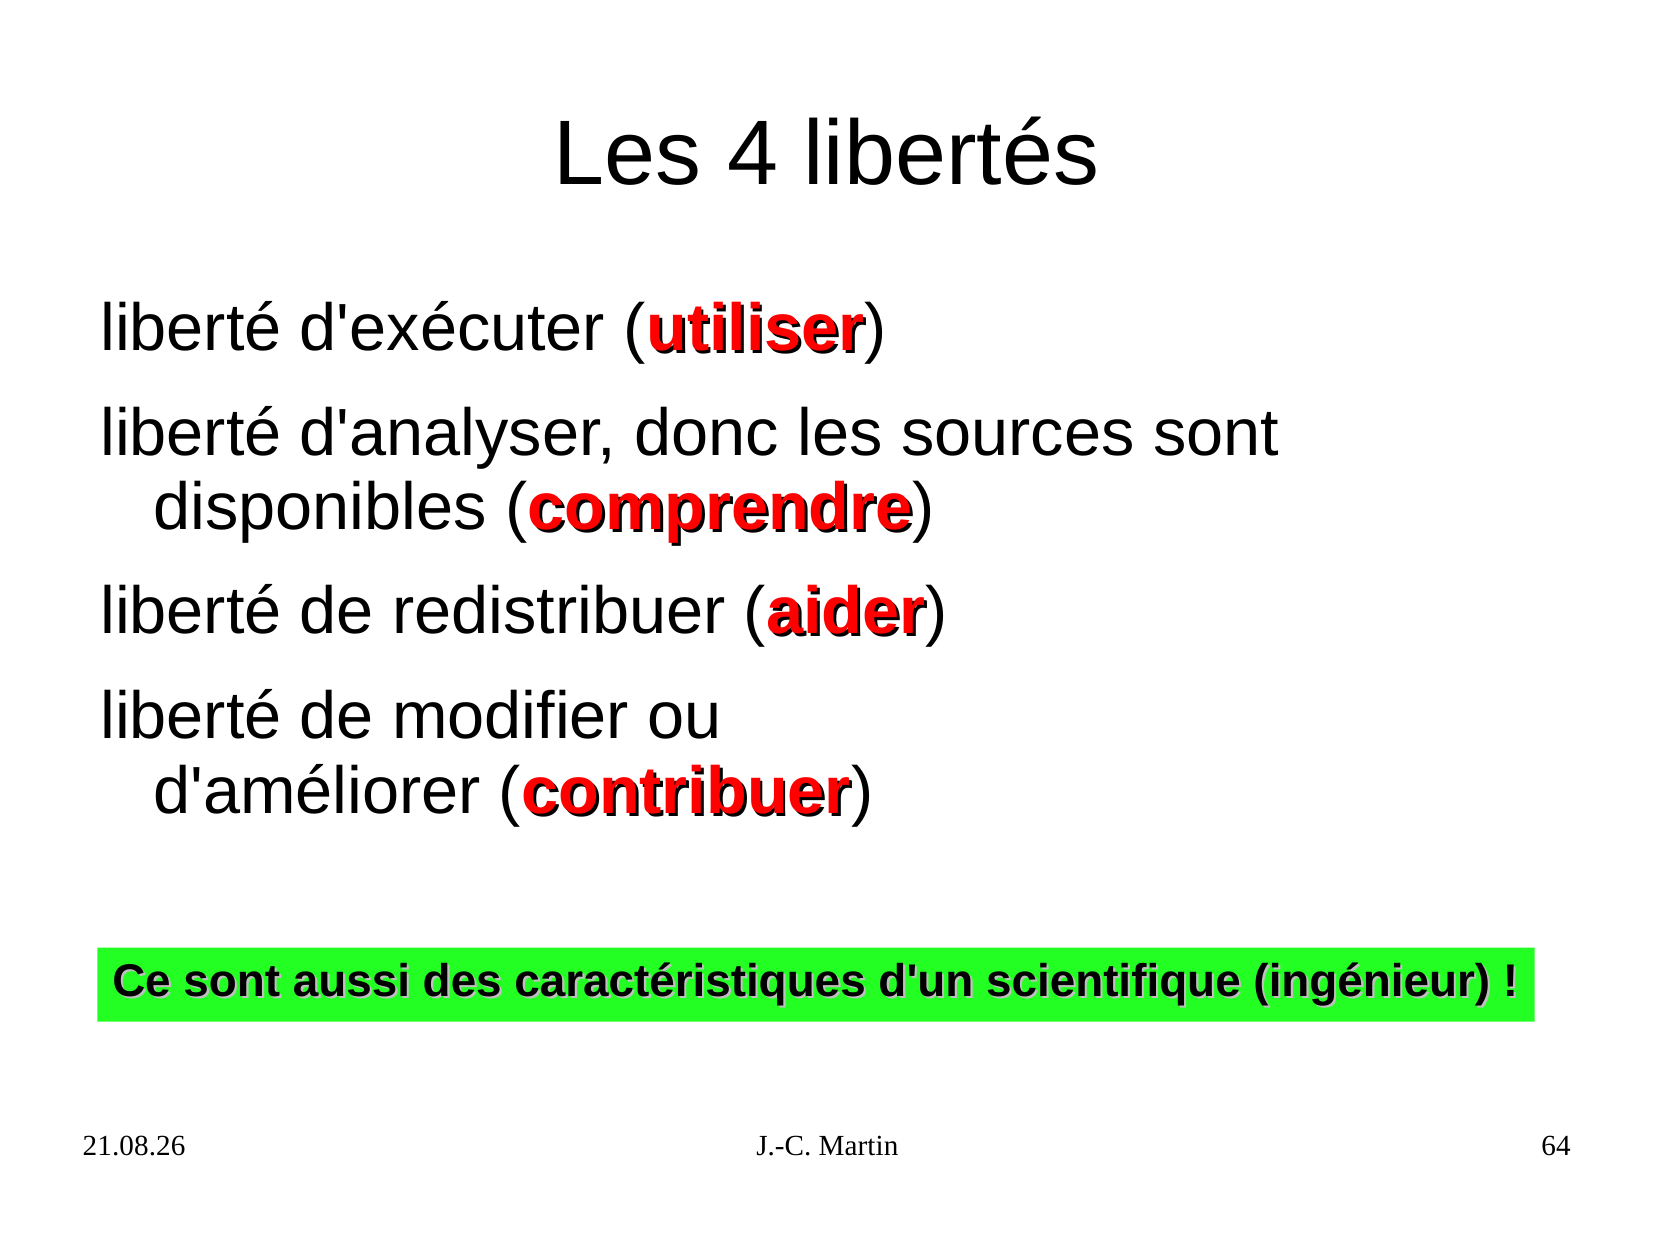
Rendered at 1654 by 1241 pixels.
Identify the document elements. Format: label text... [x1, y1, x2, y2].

title Les 4 libertés [82, 56, 1571, 250]
text_box Ce sont aussi des caractéristiques d'un scientifique (ingénieur) ! [97, 947, 1535, 1022]
list liberté d'exécuter (utiliser) liberté d'analyser, donc les sources sont disponibles (comprendre) liberté de redistribuer (aider) liberté de modifier ou d'améliorer (contribuer) [82, 290, 1571, 1094]
